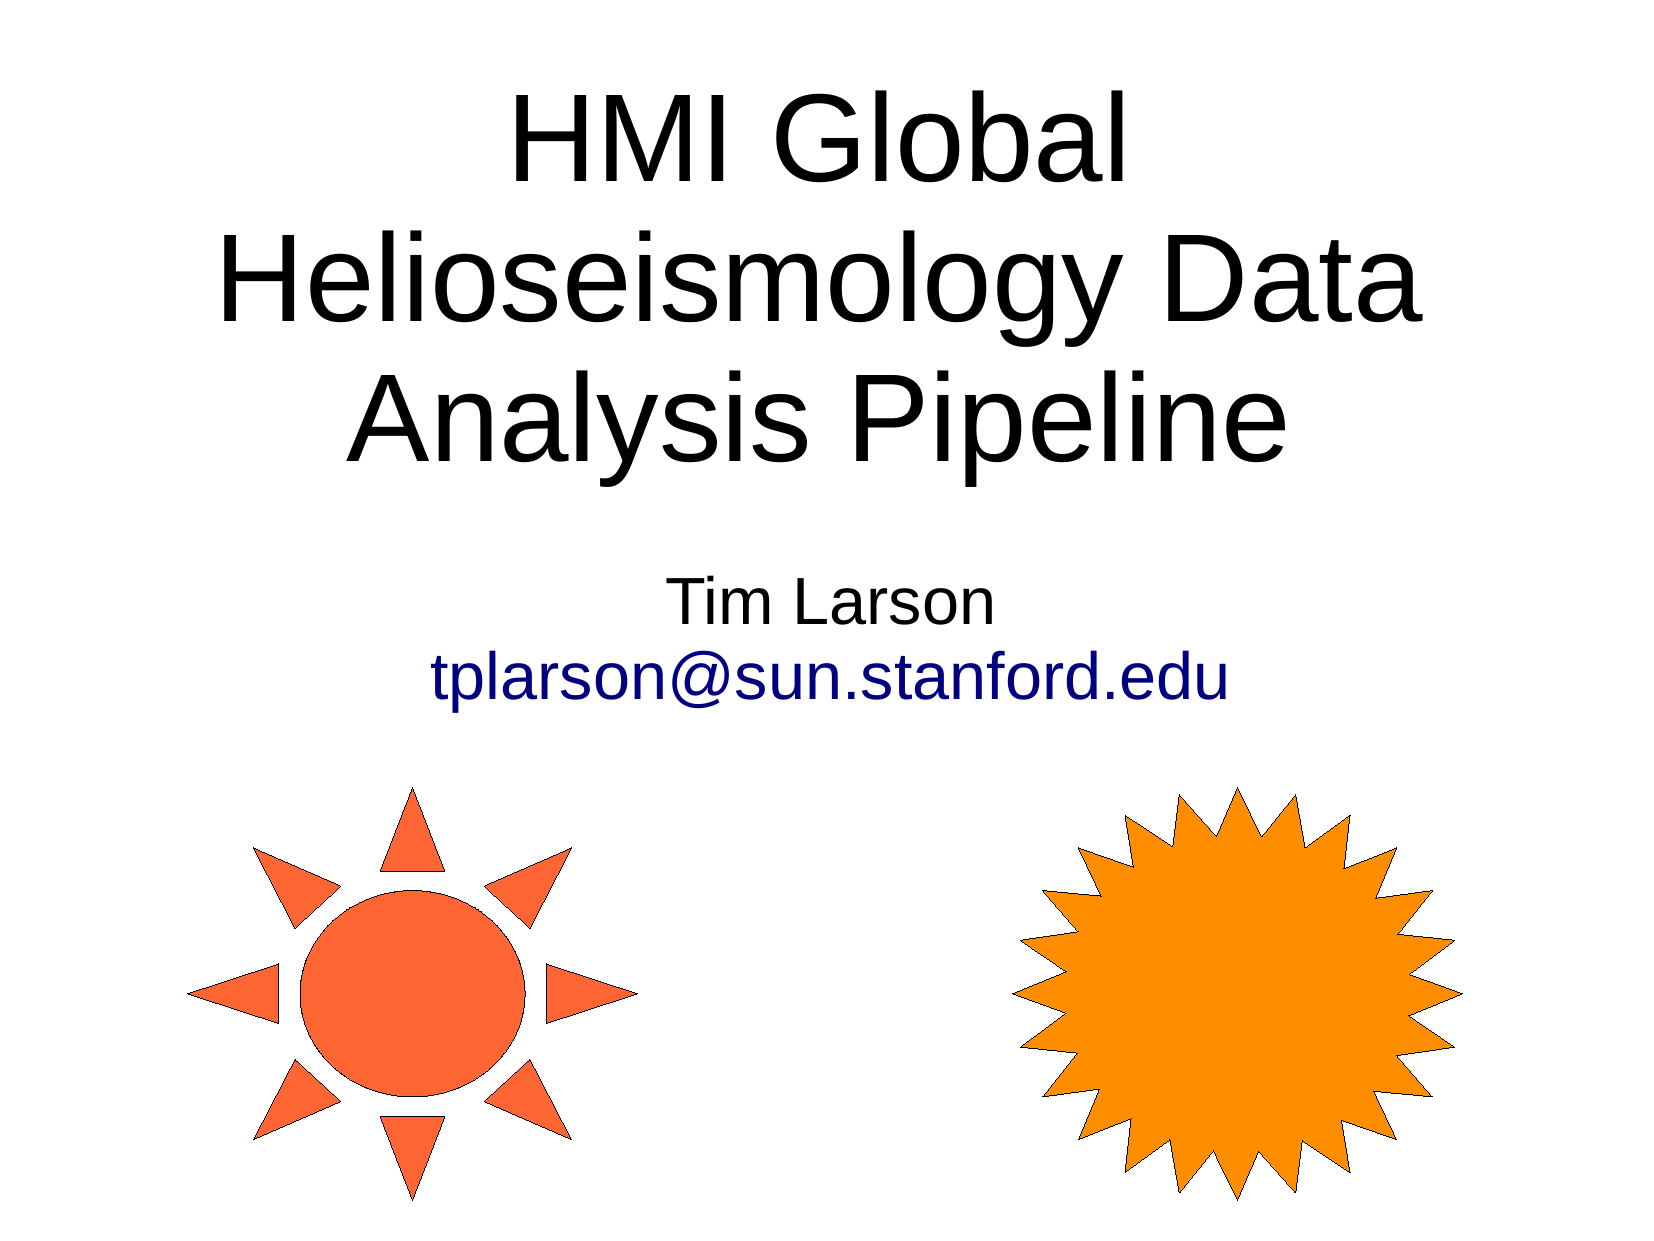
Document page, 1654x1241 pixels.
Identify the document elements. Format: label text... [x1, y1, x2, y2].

text_box [380, 787, 445, 872]
text_box [546, 963, 638, 1024]
text_box [1012, 787, 1463, 1201]
text_box [484, 1059, 572, 1140]
text_box [380, 1116, 445, 1201]
text_box [484, 847, 572, 929]
text_box [253, 847, 341, 929]
title HMI Global Helioseismology Data Analysis Pipeline [75, 68, 1564, 488]
text_box [187, 963, 279, 1024]
text_box [300, 890, 526, 1097]
text_box [253, 1059, 341, 1140]
subtitle Tim Larson tplarson@sun.stanford.edu [86, 450, 1576, 1053]
